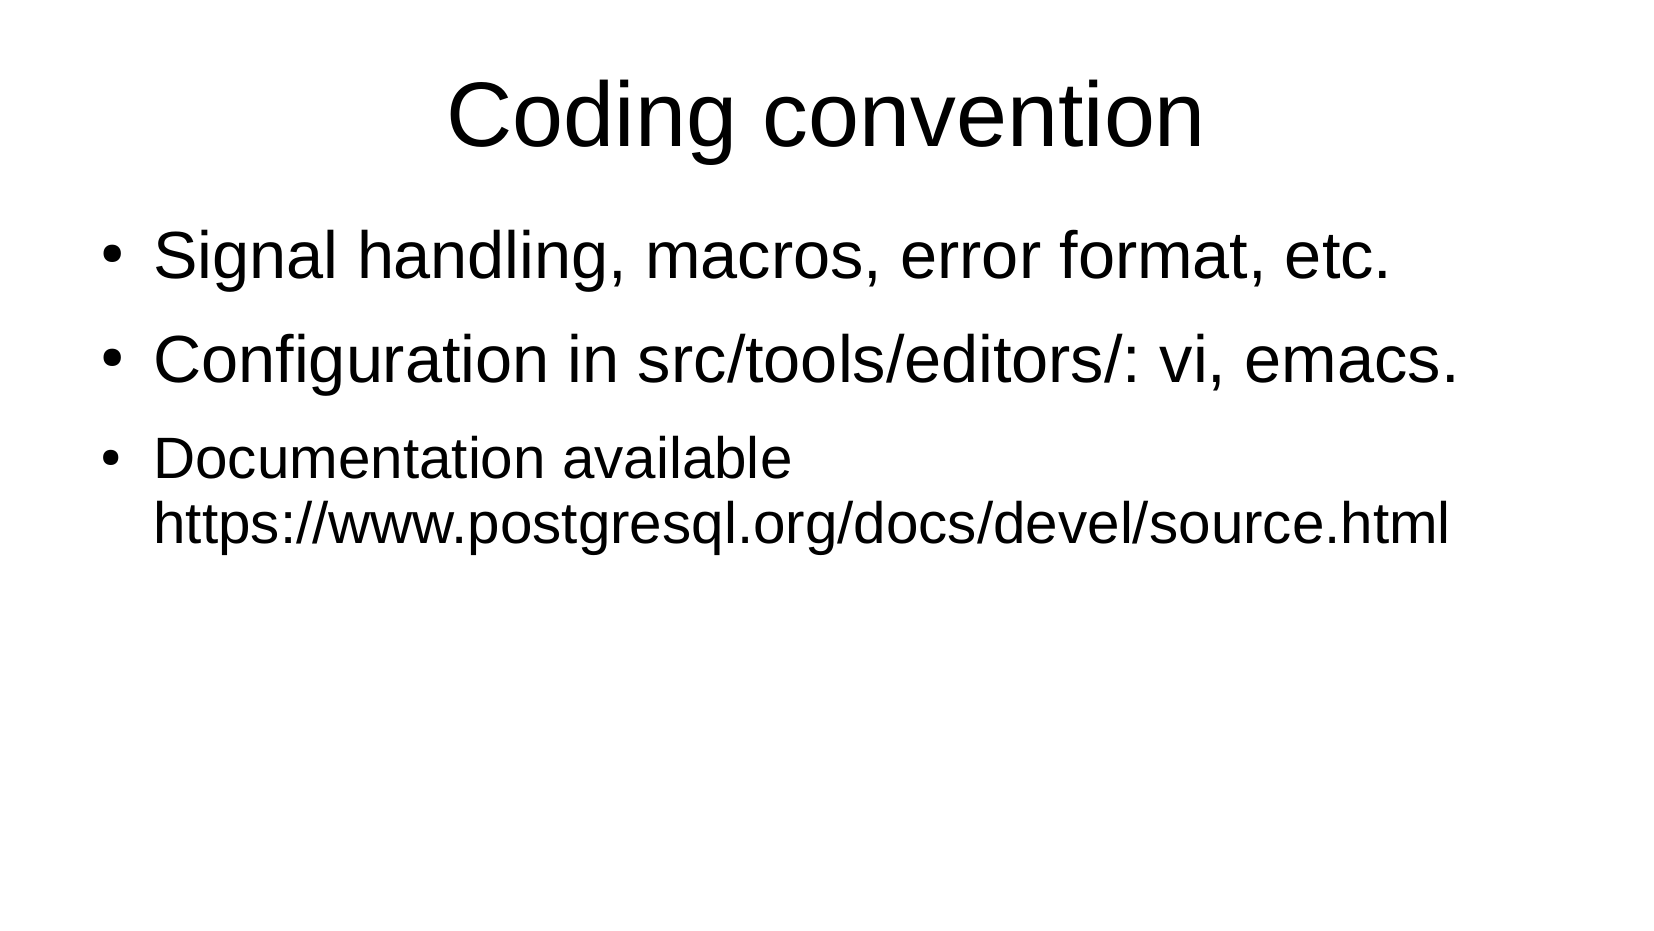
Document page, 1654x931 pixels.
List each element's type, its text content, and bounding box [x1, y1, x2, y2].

title Coding convention [82, 37, 1571, 193]
list Signal handling, macros, error format, etc. Configuration in src/tools/editors/: vi, emacs. Documentation available https://www.postgresql.org/docs/devel/source.html [82, 217, 1571, 758]
